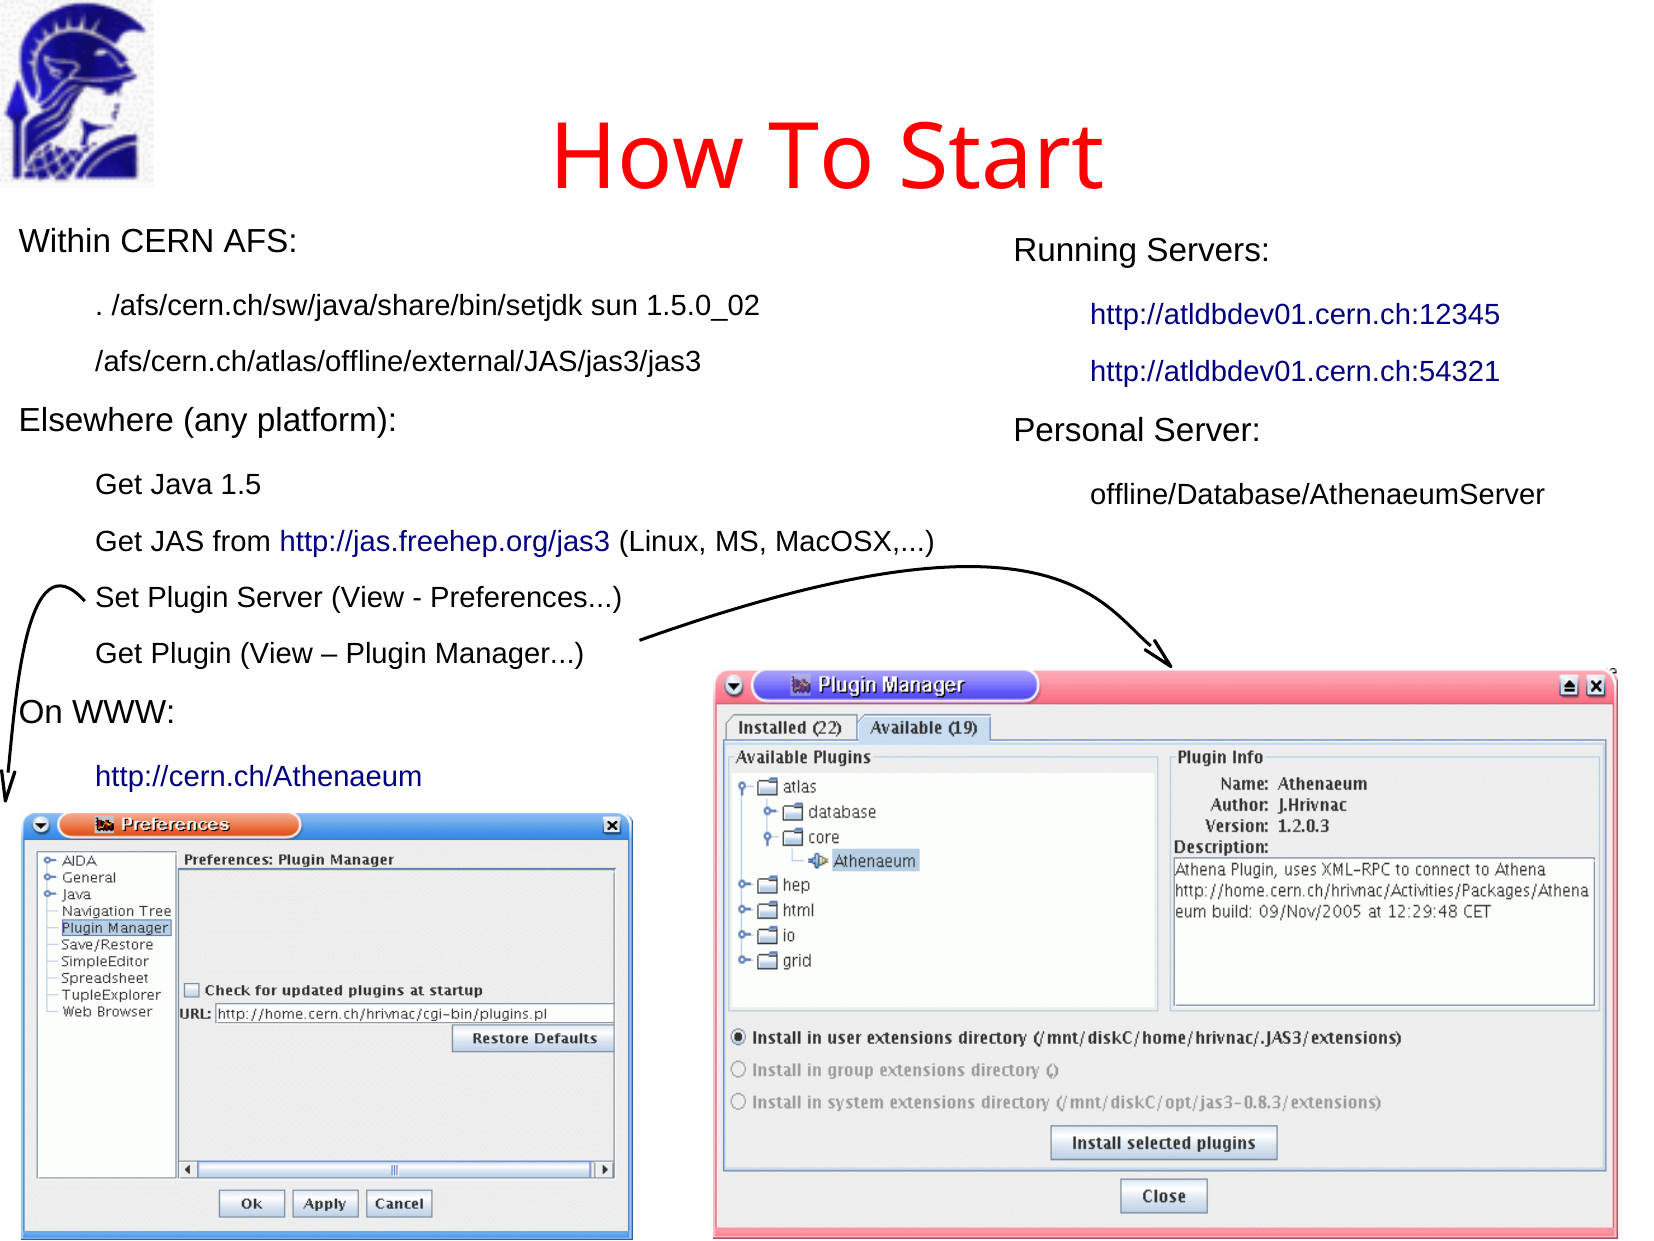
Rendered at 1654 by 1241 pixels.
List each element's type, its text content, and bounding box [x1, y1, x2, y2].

title How To Start [82, 49, 1571, 231]
picture [713, 668, 1618, 1239]
list Within CERN AFS: . /afs/cern.ch/sw/java/share/bin/setjdk sun 1.5.0_02 /afs/cern.ch/atlas/offline/external/JAS/jas3/jas3 Elsewhere (any platform): Get Java 1.5 Get JAS from http://jas.freehep.org/jas3 (Linux, MS, MacOSX,...) Set Plugin Server (View - Preferences...) Get Plugin (View – Plugin Manager...) On WWW: http://cern.ch/Athenaeum [0, 222, 1110, 794]
picture [21, 811, 633, 1240]
picture [0, 0, 154, 188]
list Running Servers: http://atldbdev01.cern.ch:12345 http://atldbdev01.cern.ch:54321 Personal Server: offline/Database/AthenaeumServer [995, 231, 1612, 551]
